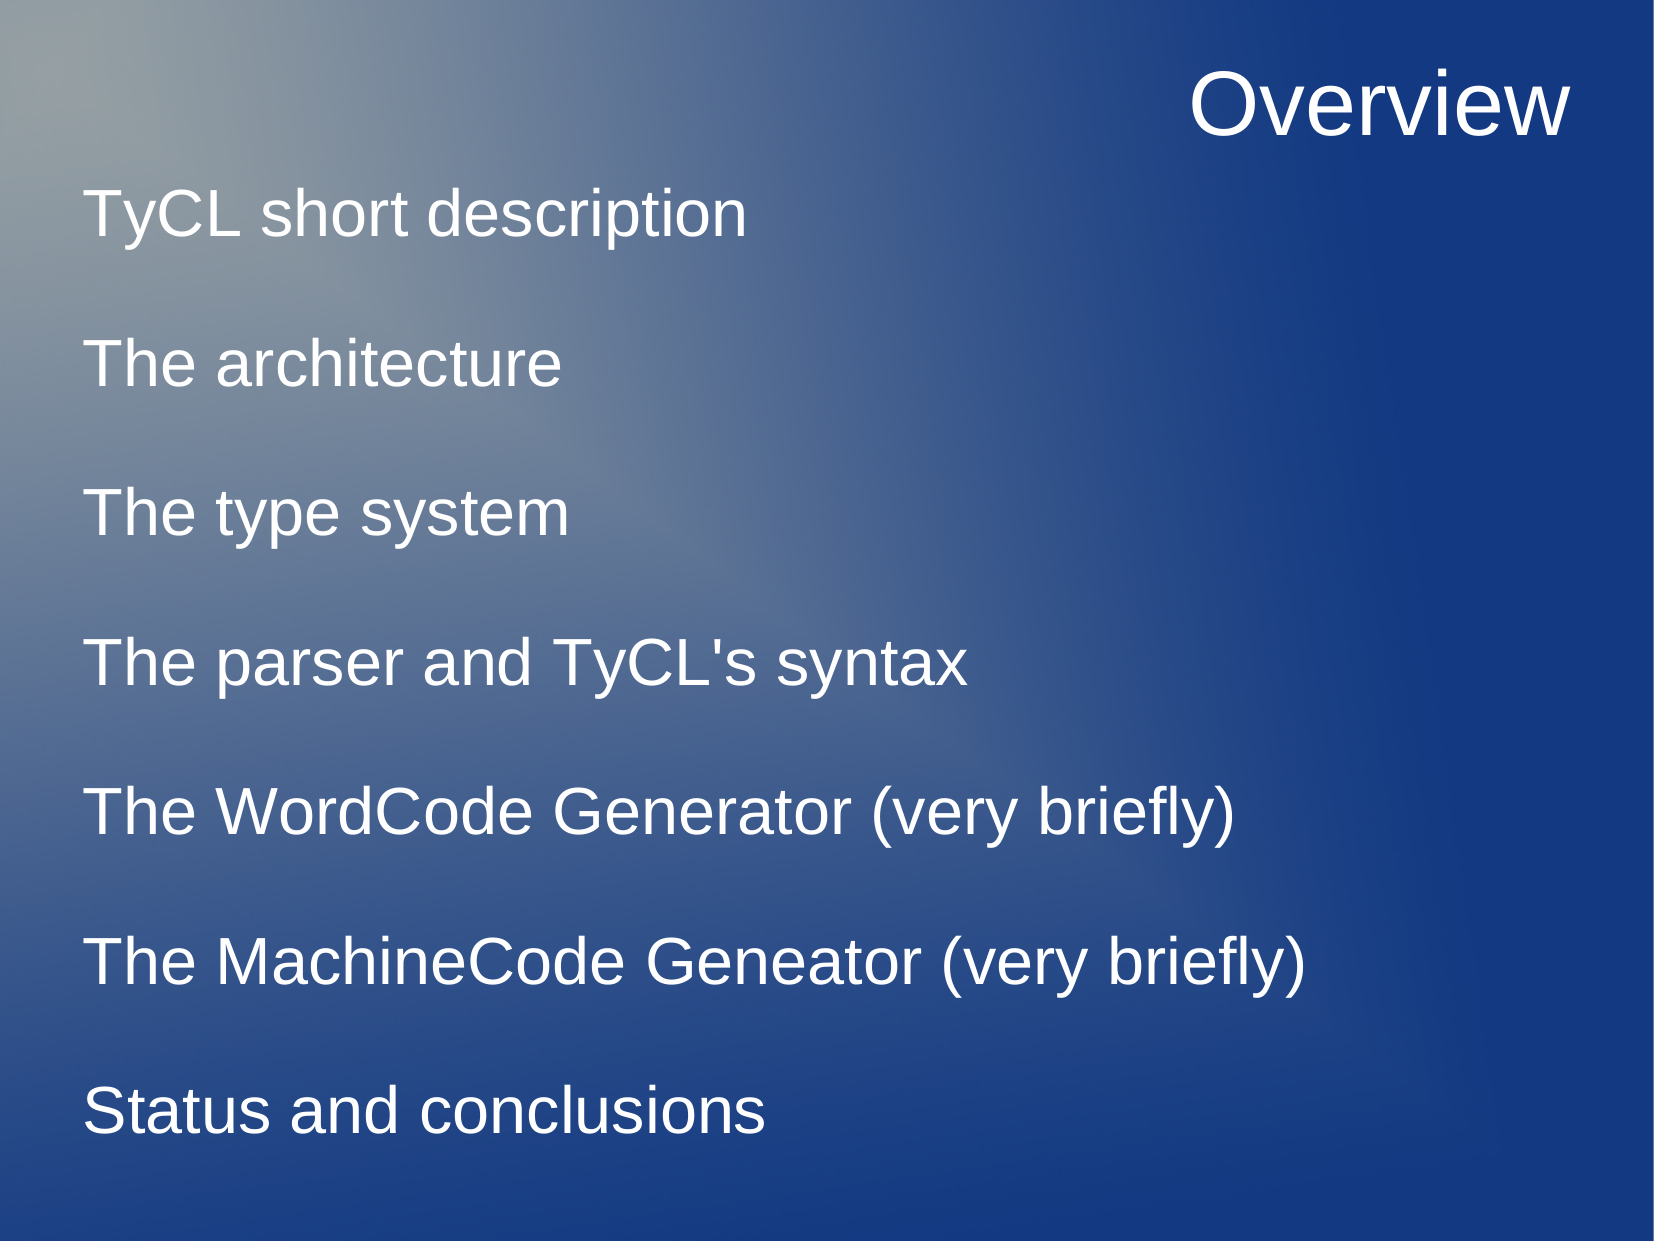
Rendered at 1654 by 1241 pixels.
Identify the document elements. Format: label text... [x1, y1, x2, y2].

picture [0, 0, 1654, 1241]
title Overview [82, 52, 1571, 155]
subtitle TyCL short description The architecture The type system The parser and TyCL's syntax The WordCode Generator (very briefly) The MachineCode Geneator (very briefly) Status and conclusions [82, 176, 1571, 1223]
